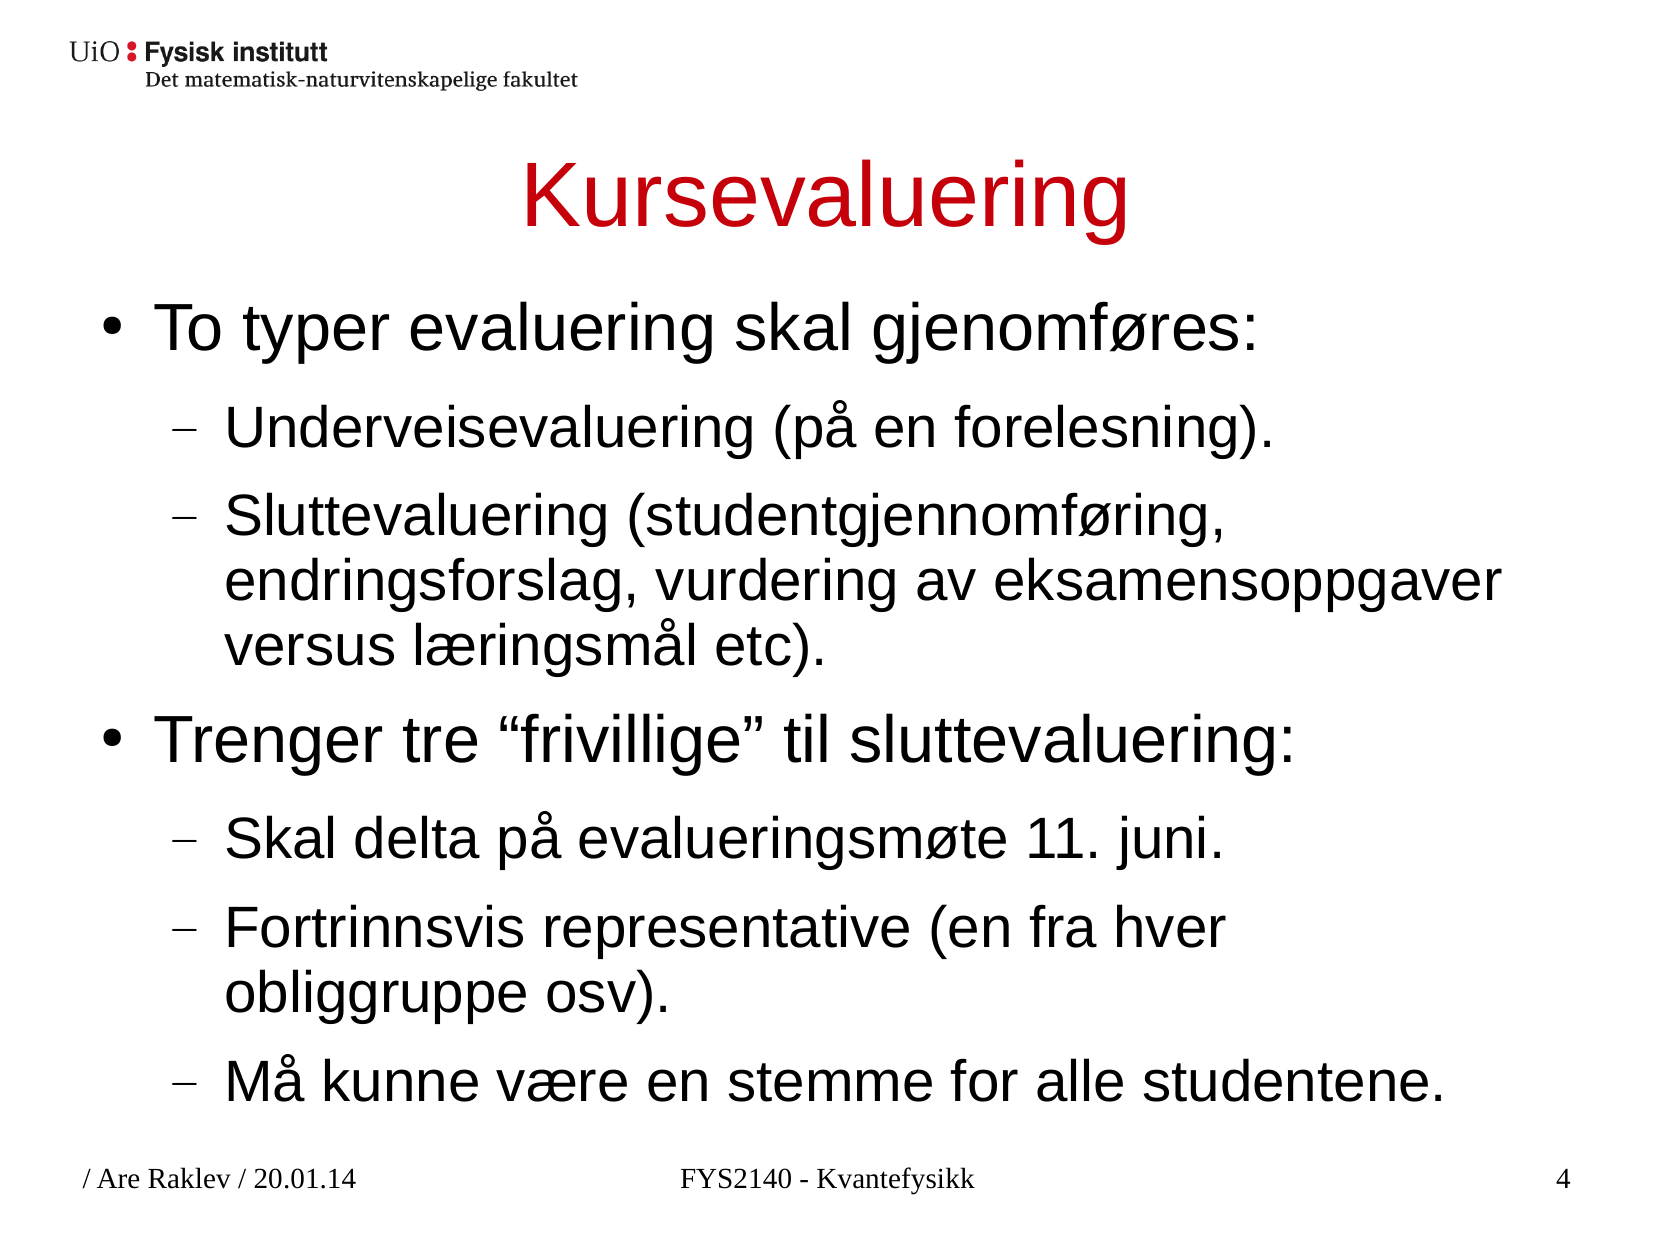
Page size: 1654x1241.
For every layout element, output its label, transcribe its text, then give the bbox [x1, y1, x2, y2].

list To typer evaluering skal gjenomføres: Underveisevaluering (på en forelesning). Sluttevaluering (studentgjennomføring, endringsforslag, vurdering av eksamensoppgaver versus læringsmål etc). Trenger tre “frivillige” til sluttevaluering: Skal delta på evalueringsmøte 11. juni. Fortrinnsvis representative (en fra hver obliggruppe osv). Må kunne være en stemme for alle studentene. [82, 290, 1538, 1201]
title Kursevaluering [82, 90, 1571, 298]
picture [68, 37, 581, 93]
